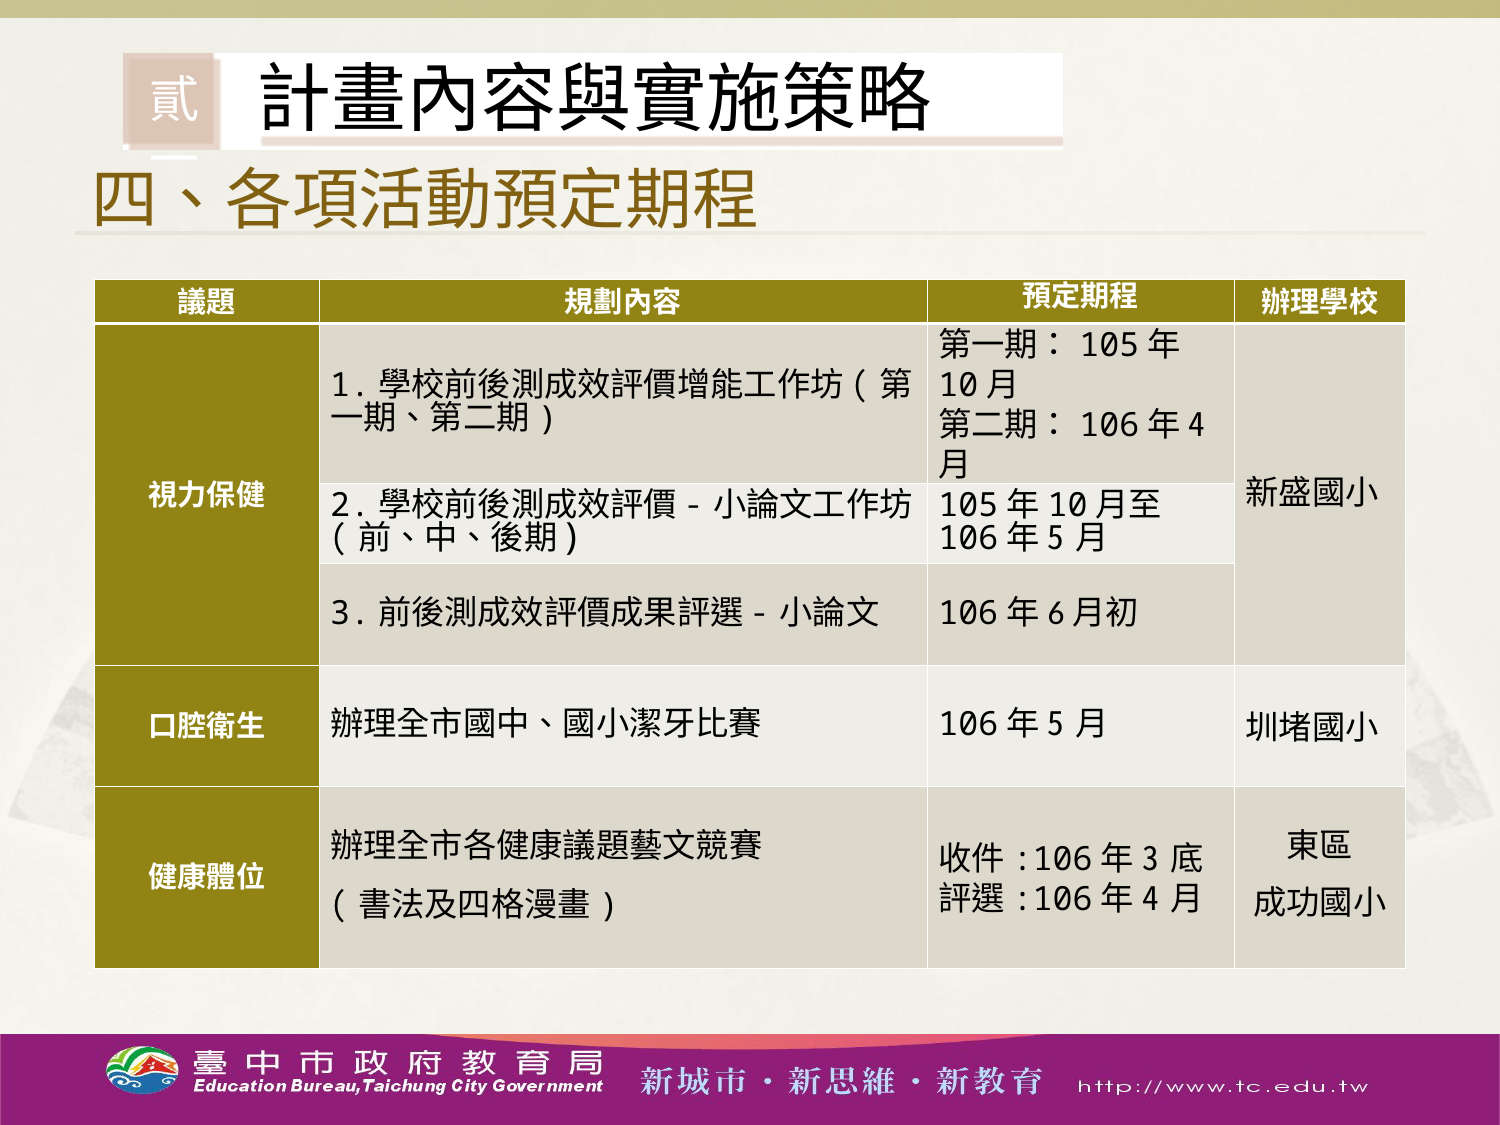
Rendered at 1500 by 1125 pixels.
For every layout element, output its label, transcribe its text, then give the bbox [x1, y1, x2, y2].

table_header 預定期程 [928, 280, 1234, 322]
text_box 貳一 [134, 60, 199, 196]
table_cell 辦理全市國中、國小潔牙比賽 [320, 666, 927, 786]
table_header 辦理學校 [1235, 280, 1405, 322]
table_cell 東區 成功國小 [1235, 787, 1405, 968]
table_cell 辦理全市各健康議題藝文競賽 (書法及四格漫畫) [320, 787, 927, 968]
table_header 議題 [95, 280, 319, 322]
table_cell 視力保健 [95, 325, 319, 665]
table_cell 收件:106年3底 評選:106年4月 [928, 787, 1234, 968]
table_cell 106年5月 [928, 666, 1234, 786]
table_cell 105年10月至106年5月 [928, 484, 1234, 563]
table_cell 2.學校前後測成效評價-小論文工作坊(前、中、後期) [320, 484, 927, 563]
table_cell 圳堵國小 [1235, 666, 1405, 786]
table_cell 第一期：105年10月 第二期：106年4月 [928, 325, 1234, 483]
table_cell 口腔衛生 [95, 666, 319, 786]
table_cell 1.學校前後測成效評價增能工作坊(第一期、第二期) [320, 325, 927, 483]
table_cell 新盛國小 [1235, 325, 1405, 665]
table_header 規劃內容 [320, 280, 927, 322]
list 四、各項活動預定期程 [76, 148, 1459, 1024]
text_box 計畫內容與實施策略 [242, 42, 1377, 149]
table_cell 3.前後測成效評價成果評選-小論文 [320, 564, 927, 665]
picture [0, 18, 1500, 1125]
table_cell 106年6月初 [928, 564, 1234, 665]
table_cell 健康體位 [95, 787, 319, 968]
